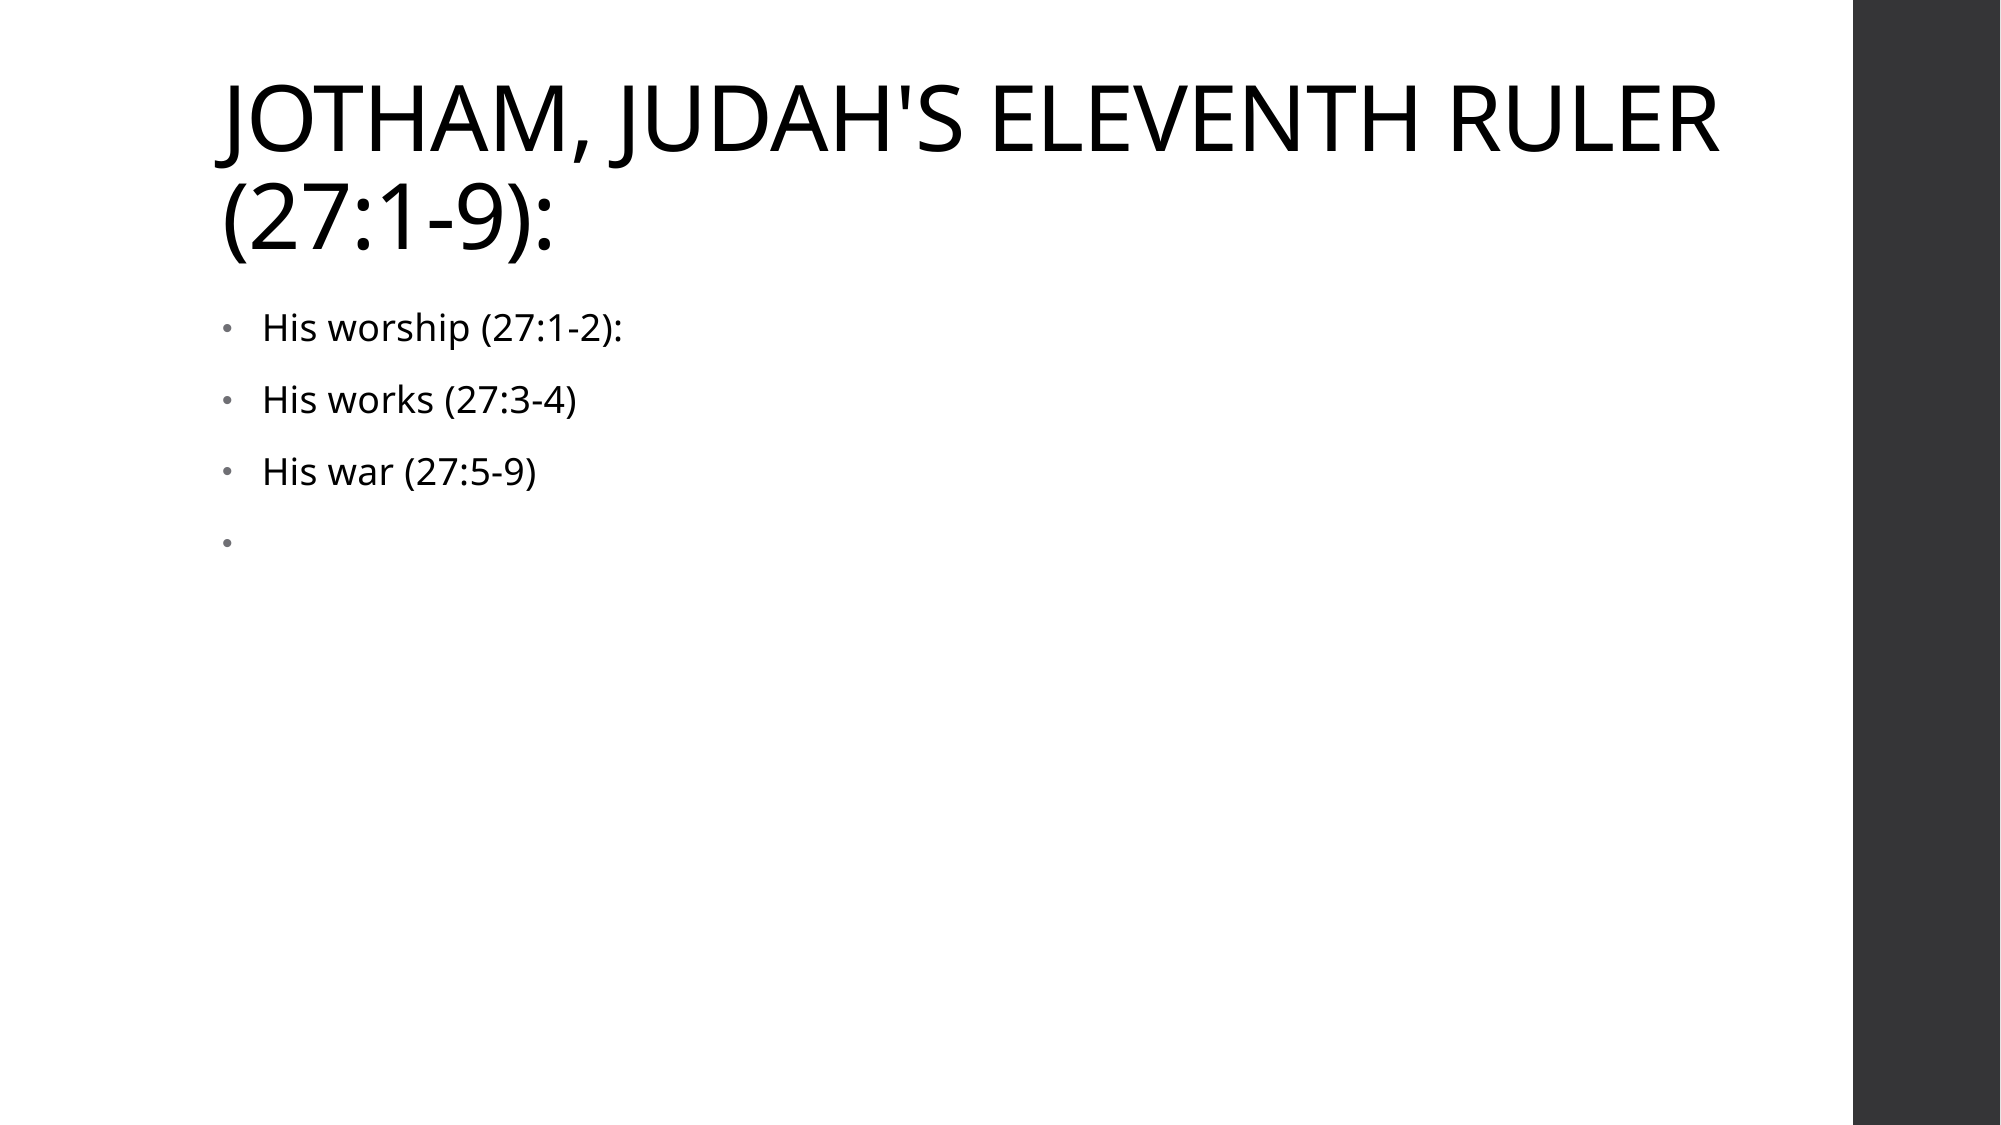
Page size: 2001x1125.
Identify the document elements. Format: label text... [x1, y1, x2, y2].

title JOTHAM, JUDAH'S ELEVENTH RULER (27:1-9): [206, 60, 1797, 278]
list His worship (27:1-2): His works (27:3-4) His war (27:5-9) [206, 299, 1617, 1014]
